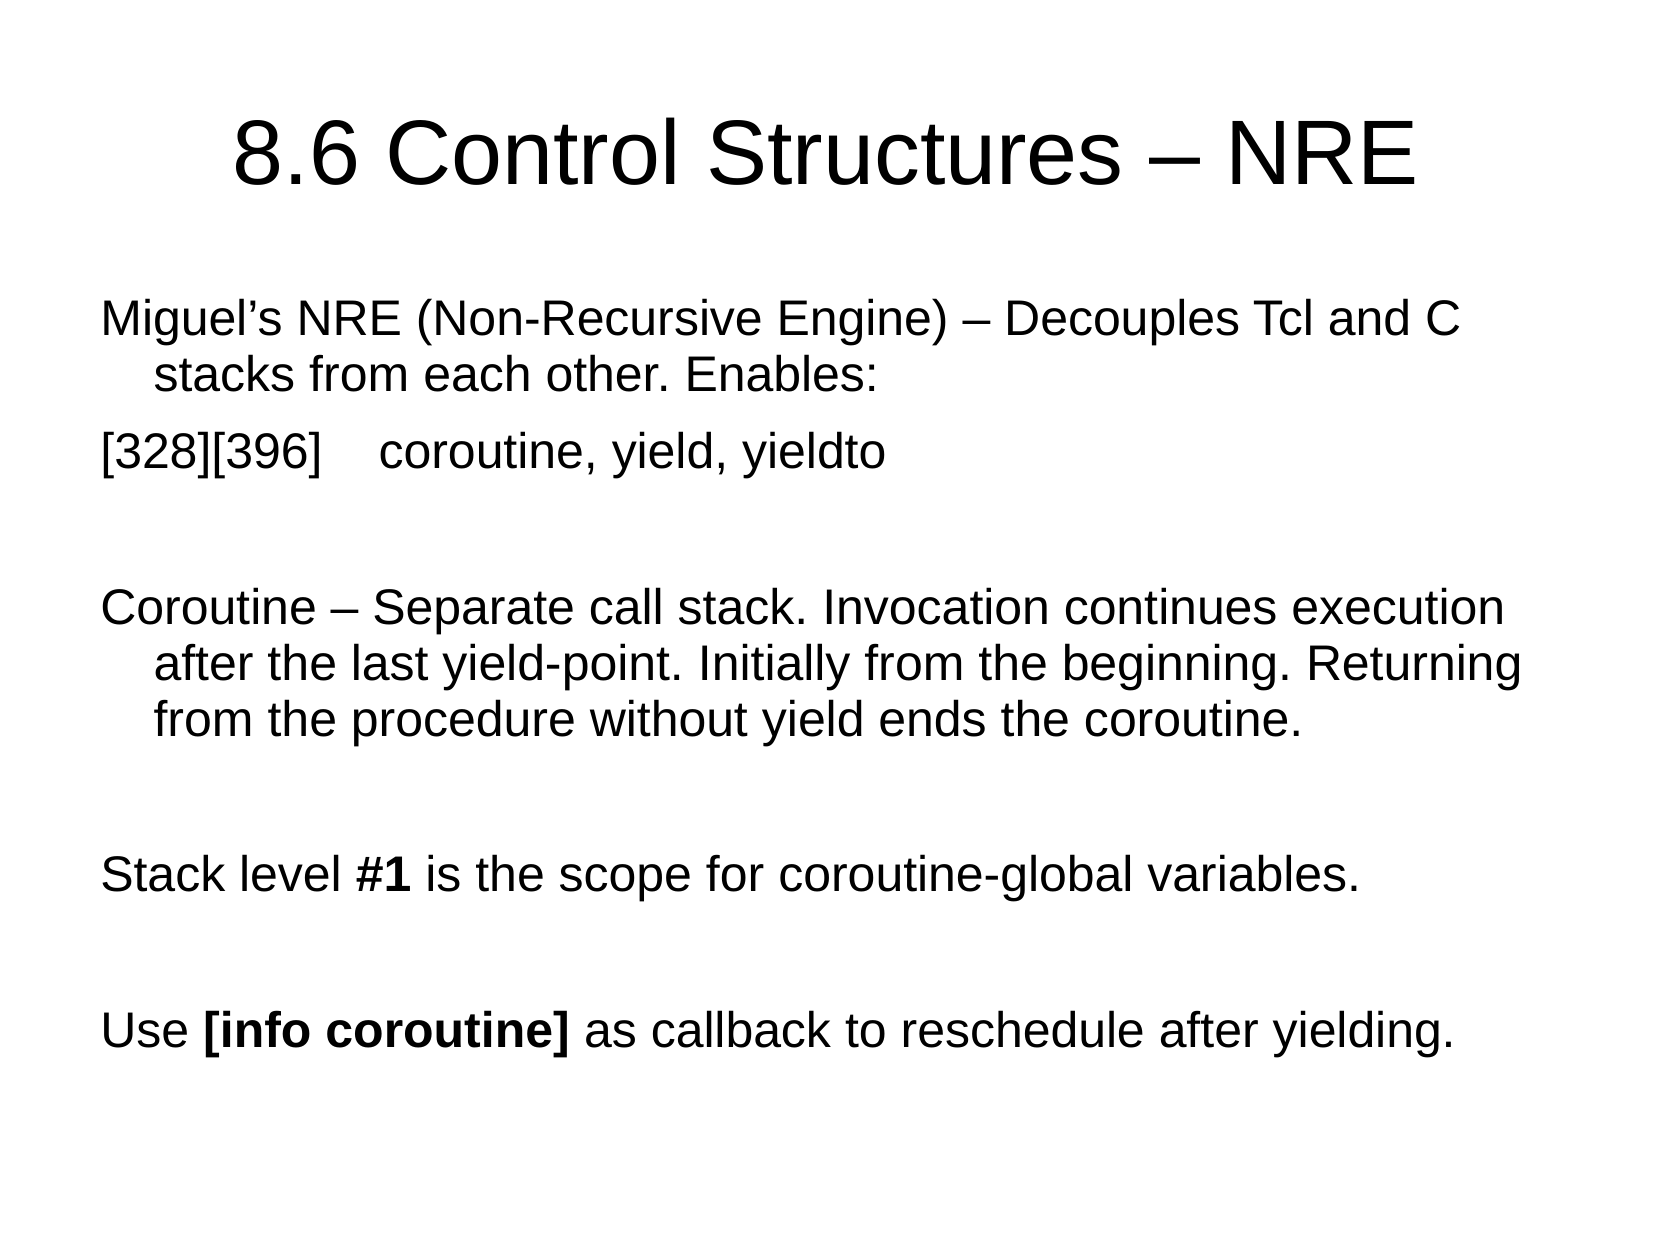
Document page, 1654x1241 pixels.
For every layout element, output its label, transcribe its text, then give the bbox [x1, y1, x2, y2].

title 8.6 Control Structures – NRE [82, 56, 1571, 250]
list Miguel’s NRE (Non-Recursive Engine) – Decouples Tcl and C stacks from each other. Enables: [328][396] coroutine, yield, yieldto Coroutine – Separate call stack. Invocation continues execution after the last yield-point. Initially from the beginning. Returning from the procedure without yield ends the coroutine. Stack level #1 is the scope for coroutine-global variables. Use [info coroutine] as callback to reschedule after yielding. [82, 290, 1571, 1201]
